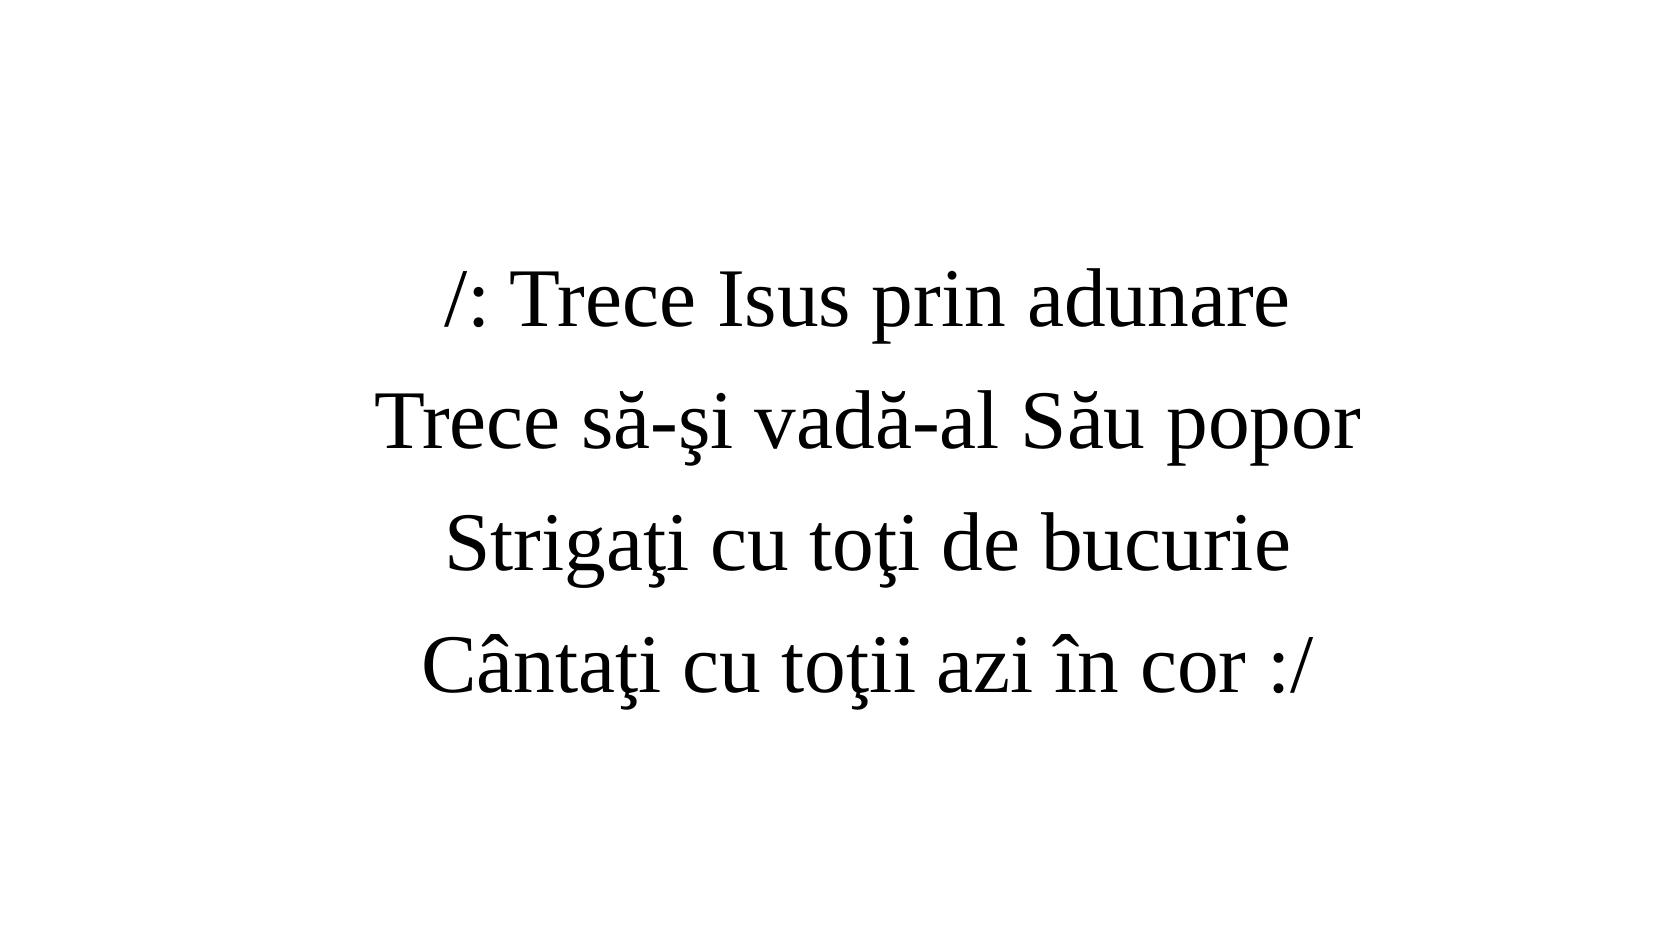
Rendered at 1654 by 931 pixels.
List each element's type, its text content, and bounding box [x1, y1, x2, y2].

subtitle /: Trece Isus prin adunare Trece să-şi vadă-al Său popor Strigaţi cu toţi de bucurie Cântaţi cu toţii azi în cor :/ [153, 239, 1583, 713]
